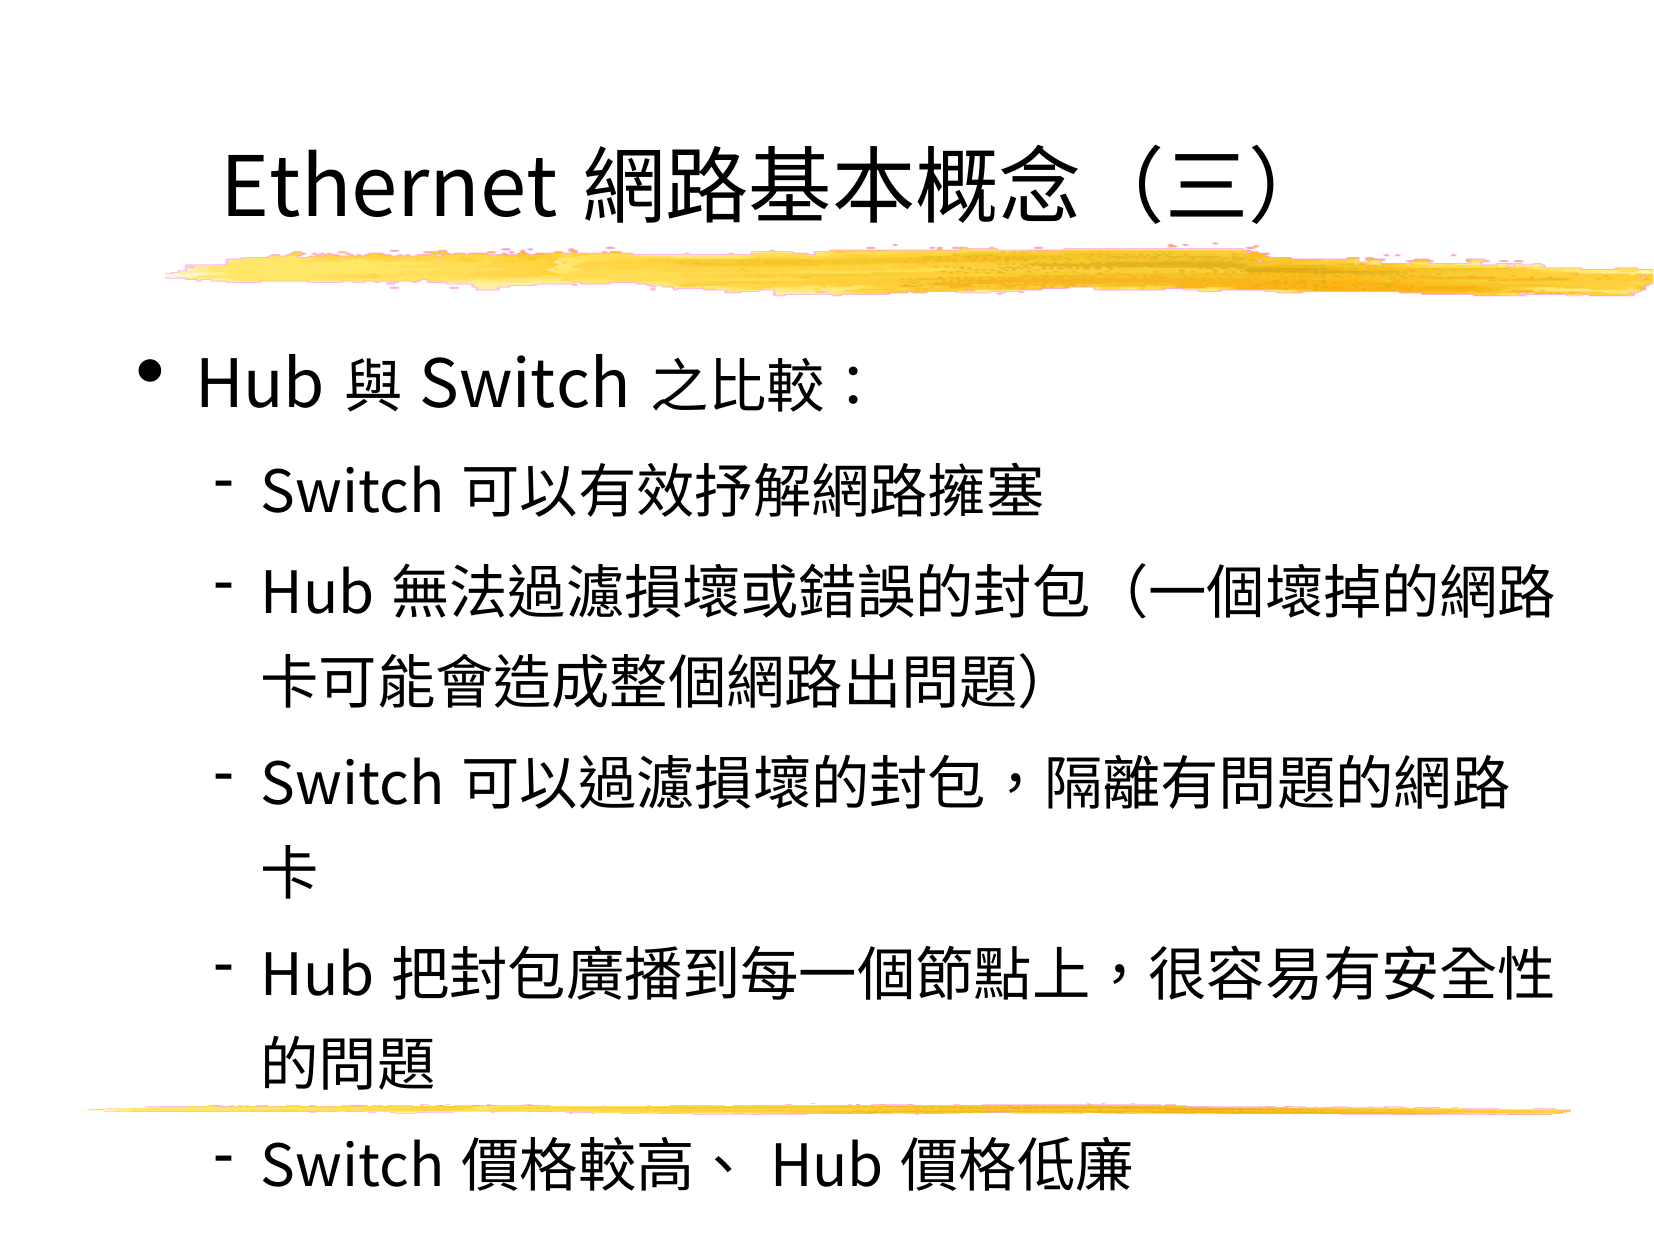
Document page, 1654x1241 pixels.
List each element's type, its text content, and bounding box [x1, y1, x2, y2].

picture [165, 237, 1654, 308]
title Ethernet網路基本概念（三） [73, 41, 1479, 249]
picture [82, 1102, 124, 1117]
list Hub與Switch之比較： Switch可以有效抒解網路擁塞 Hub無法過濾損壞或錯誤的封包（一個壞掉的網路卡可能會造成整個網路出問題） Switch可以過濾損壞的封包，隔離有問題的網路卡 Hub把封包廣播到每一個節點上，很容易有安全性的問題 Switch價格較高、Hub價格低廉 [124, 316, 1580, 1212]
